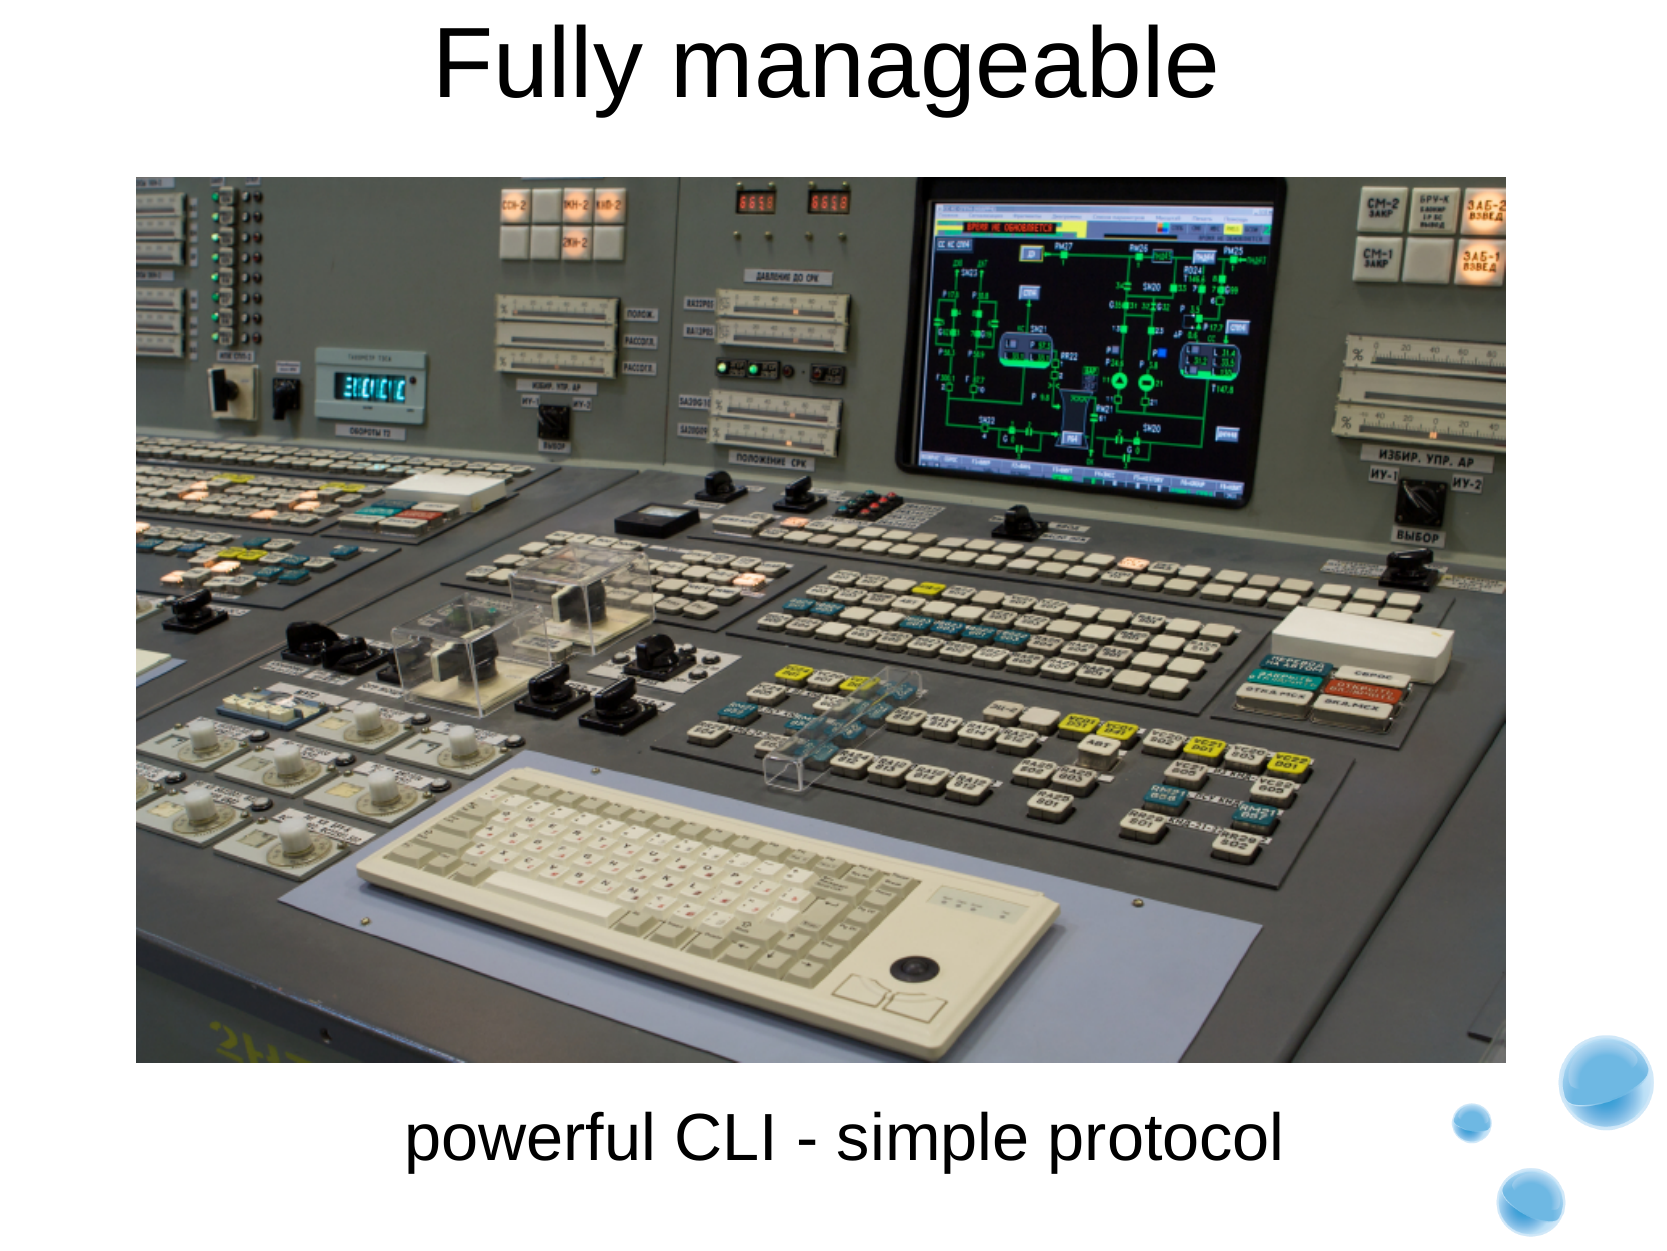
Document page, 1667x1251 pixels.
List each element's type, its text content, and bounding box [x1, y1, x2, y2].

subtitle powerful CLI - simple protocol [302, 1100, 1388, 1251]
picture [136, 177, 1654, 1238]
title Fully manageable [147, 6, 1534, 207]
